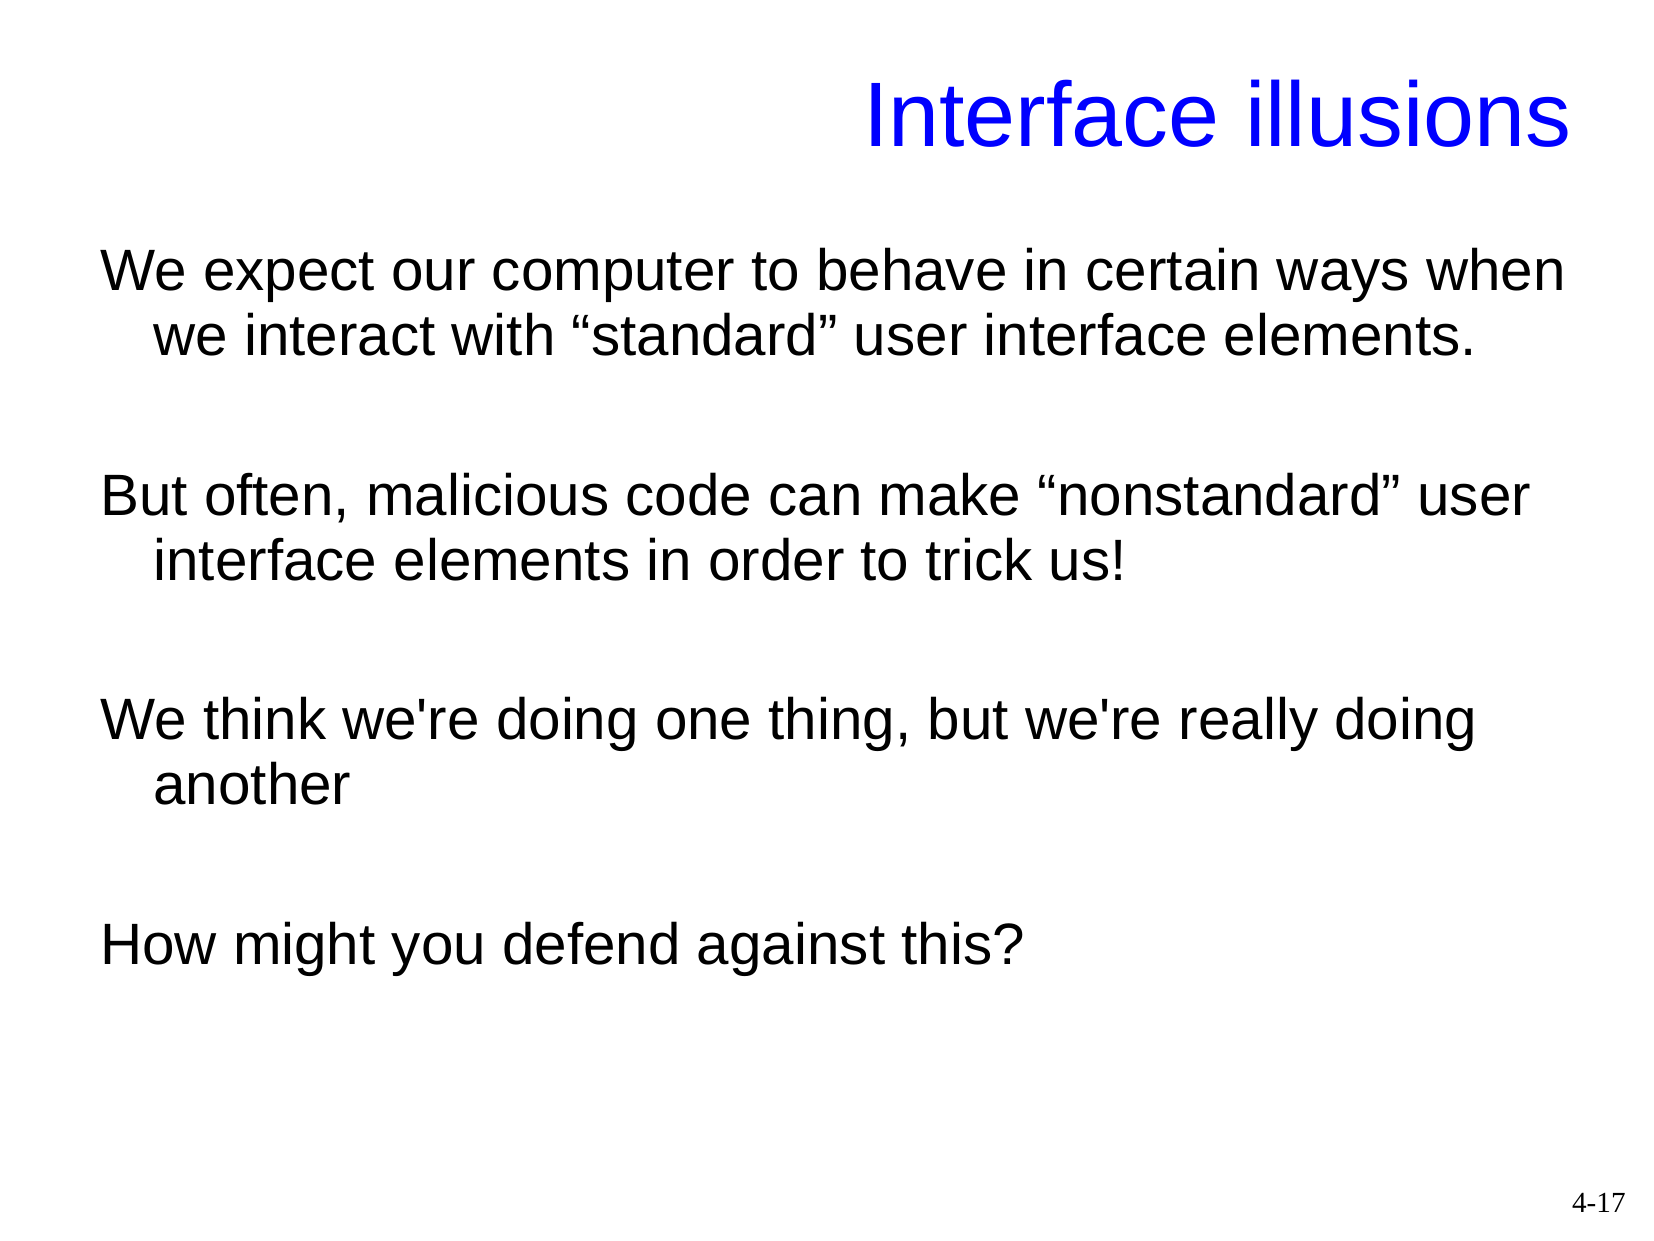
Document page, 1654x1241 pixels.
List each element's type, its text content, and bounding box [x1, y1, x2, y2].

title Interface illusions [84, 18, 1573, 211]
list We expect our computer to behave in certain ways when we interact with “standard” user interface elements. But often, malicious code can make “nonstandard” user interface elements in order to trick us! We think we're doing one thing, but we're really doing another How might you defend against this? [82, 237, 1571, 1156]
